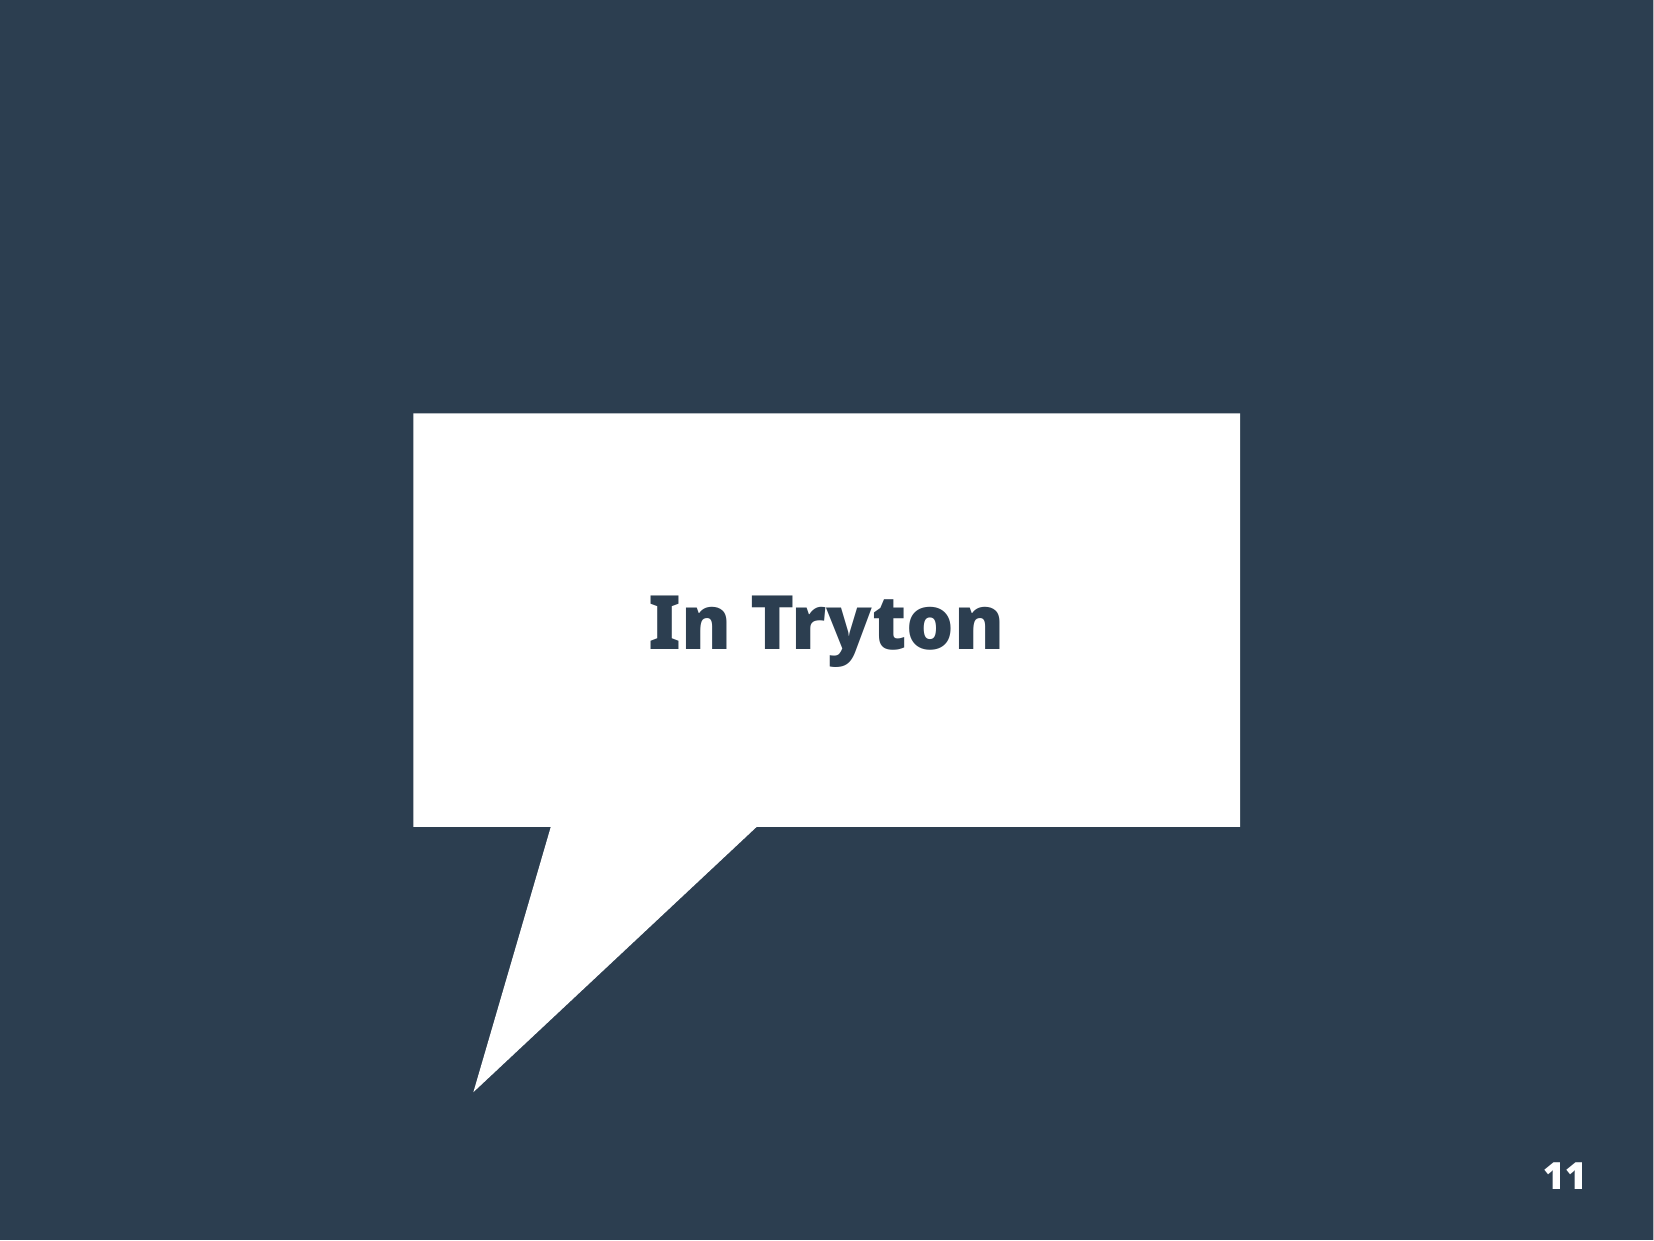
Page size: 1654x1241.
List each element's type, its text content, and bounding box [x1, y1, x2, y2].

title In Tryton [442, 442, 1211, 798]
